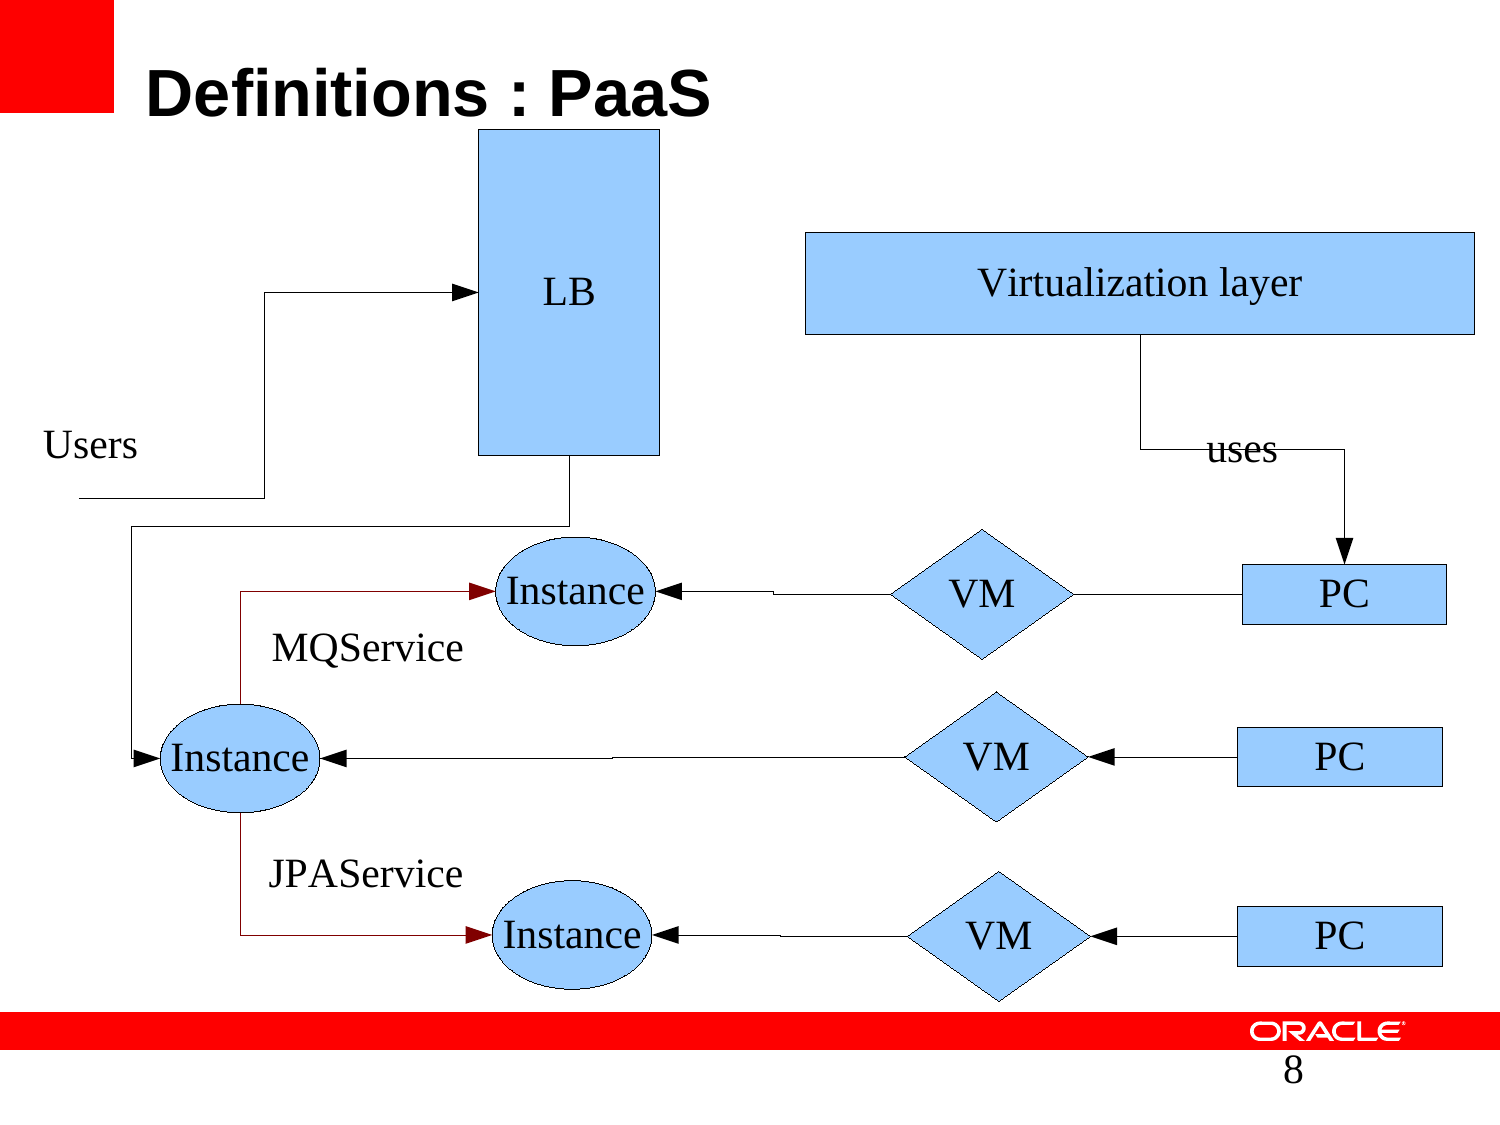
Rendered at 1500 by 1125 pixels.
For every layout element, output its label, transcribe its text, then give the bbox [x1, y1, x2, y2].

text_box Instance [160, 704, 320, 813]
text_box VM [904, 691, 1088, 822]
picture [0, 0, 114, 113]
text_box Users [0, 415, 182, 476]
text_box LB [478, 129, 660, 456]
text_box PC [1237, 727, 1443, 787]
text_box VM [907, 871, 1091, 1002]
text_box Virtualization layer [805, 232, 1475, 335]
text_box Instance [495, 537, 656, 646]
picture [0, 1012, 1500, 1050]
text_box VM [890, 529, 1074, 660]
title Definitions : PaaS [145, 49, 1390, 205]
text_box Instance [492, 880, 652, 990]
text_box PC [1237, 906, 1443, 967]
text_box PC [1242, 564, 1447, 625]
